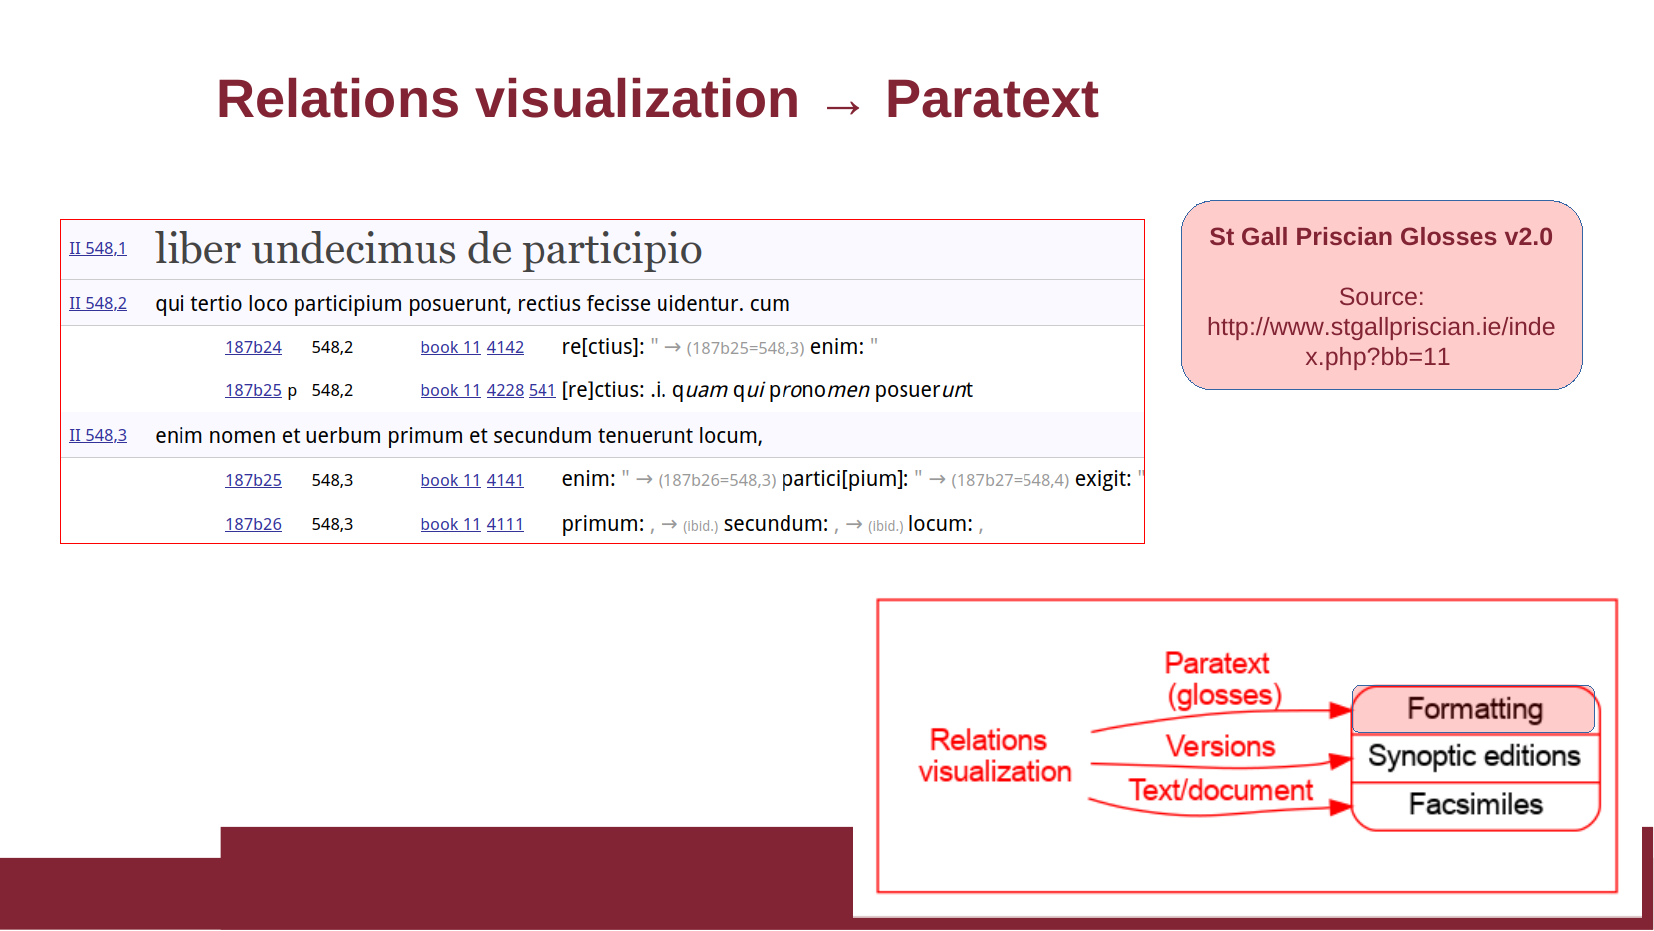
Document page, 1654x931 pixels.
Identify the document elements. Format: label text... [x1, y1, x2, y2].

text_box [1352, 685, 1595, 733]
title Relations visualization → Paratext [201, 55, 1569, 142]
picture [60, 219, 1145, 544]
text_box St Gall Priscian Glosses v2.0 Source: http://www.stgallpriscian.ie/index.php?bb=11 [1181, 200, 1583, 390]
picture [853, 575, 1642, 918]
